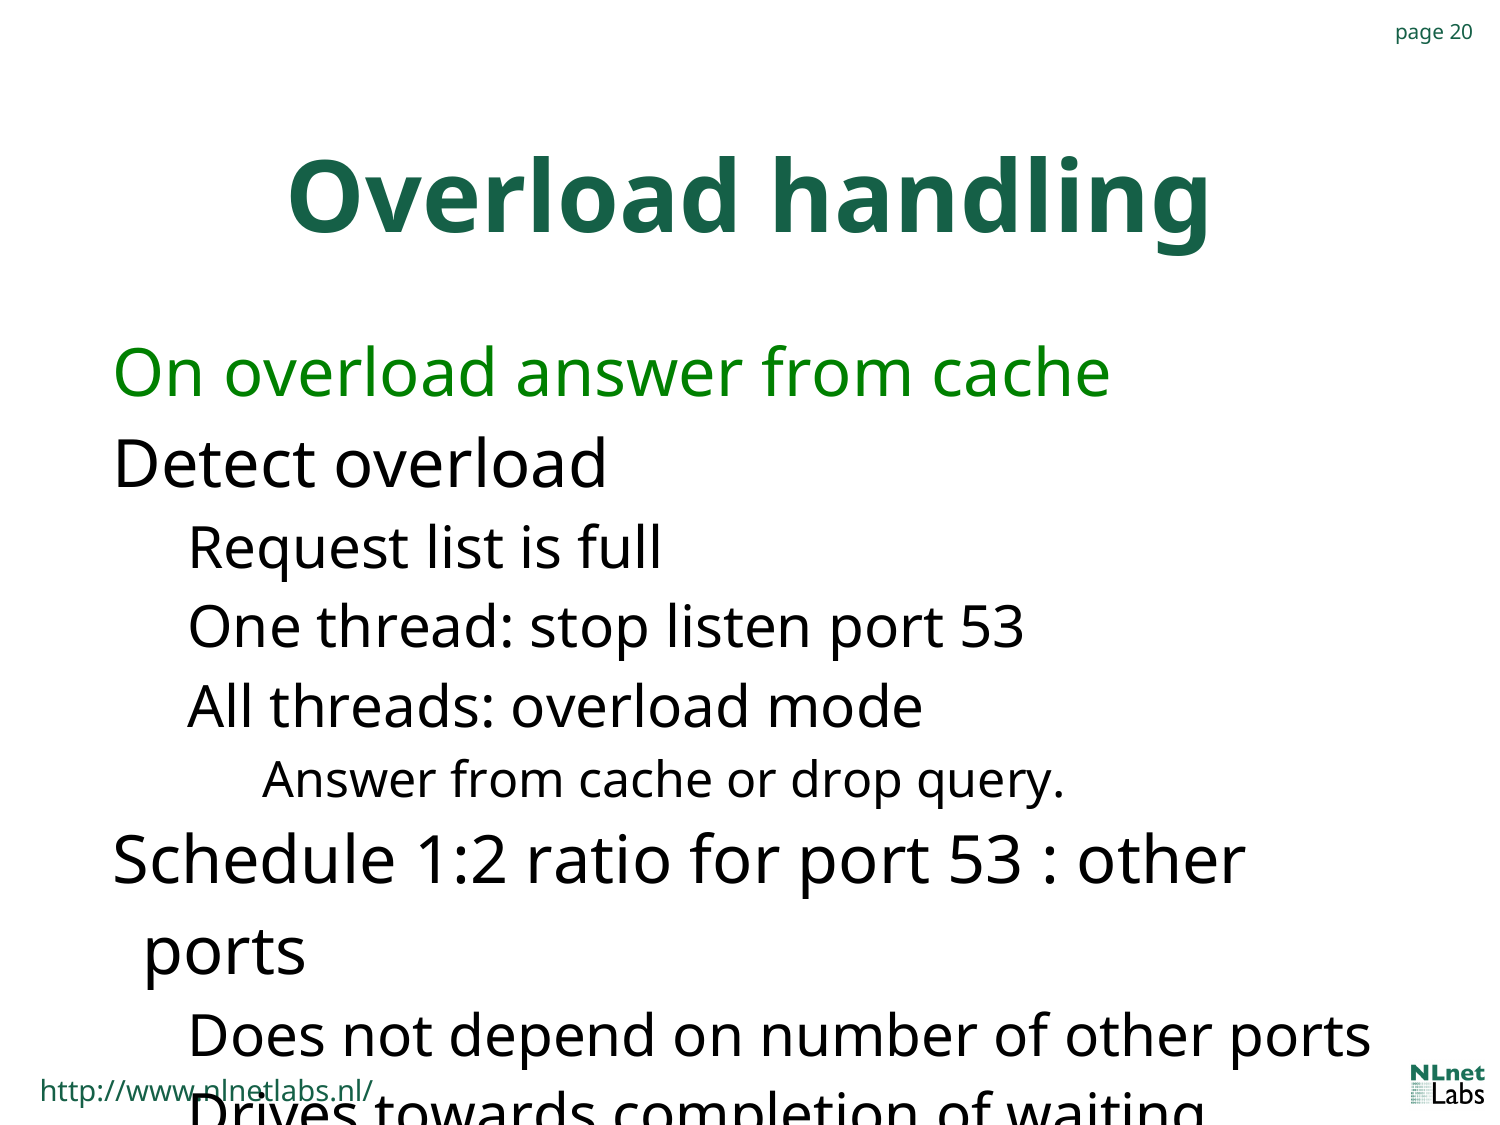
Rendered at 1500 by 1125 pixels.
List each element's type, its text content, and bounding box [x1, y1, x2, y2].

title Overload handling [112, 66, 1388, 322]
picture [1409, 1059, 1485, 1111]
list On overload answer from cache Detect overload Request list is full One thread: stop listen port 53 All threads: overload mode Answer from cache or drop query. Schedule 1:2 ratio for port 53 : other ports Does not depend on number of other ports Drives towards completion of waiting queries Every select: perform 0/1 port 53 and round robin the other ports handle at most 2. [112, 324, 1388, 1083]
